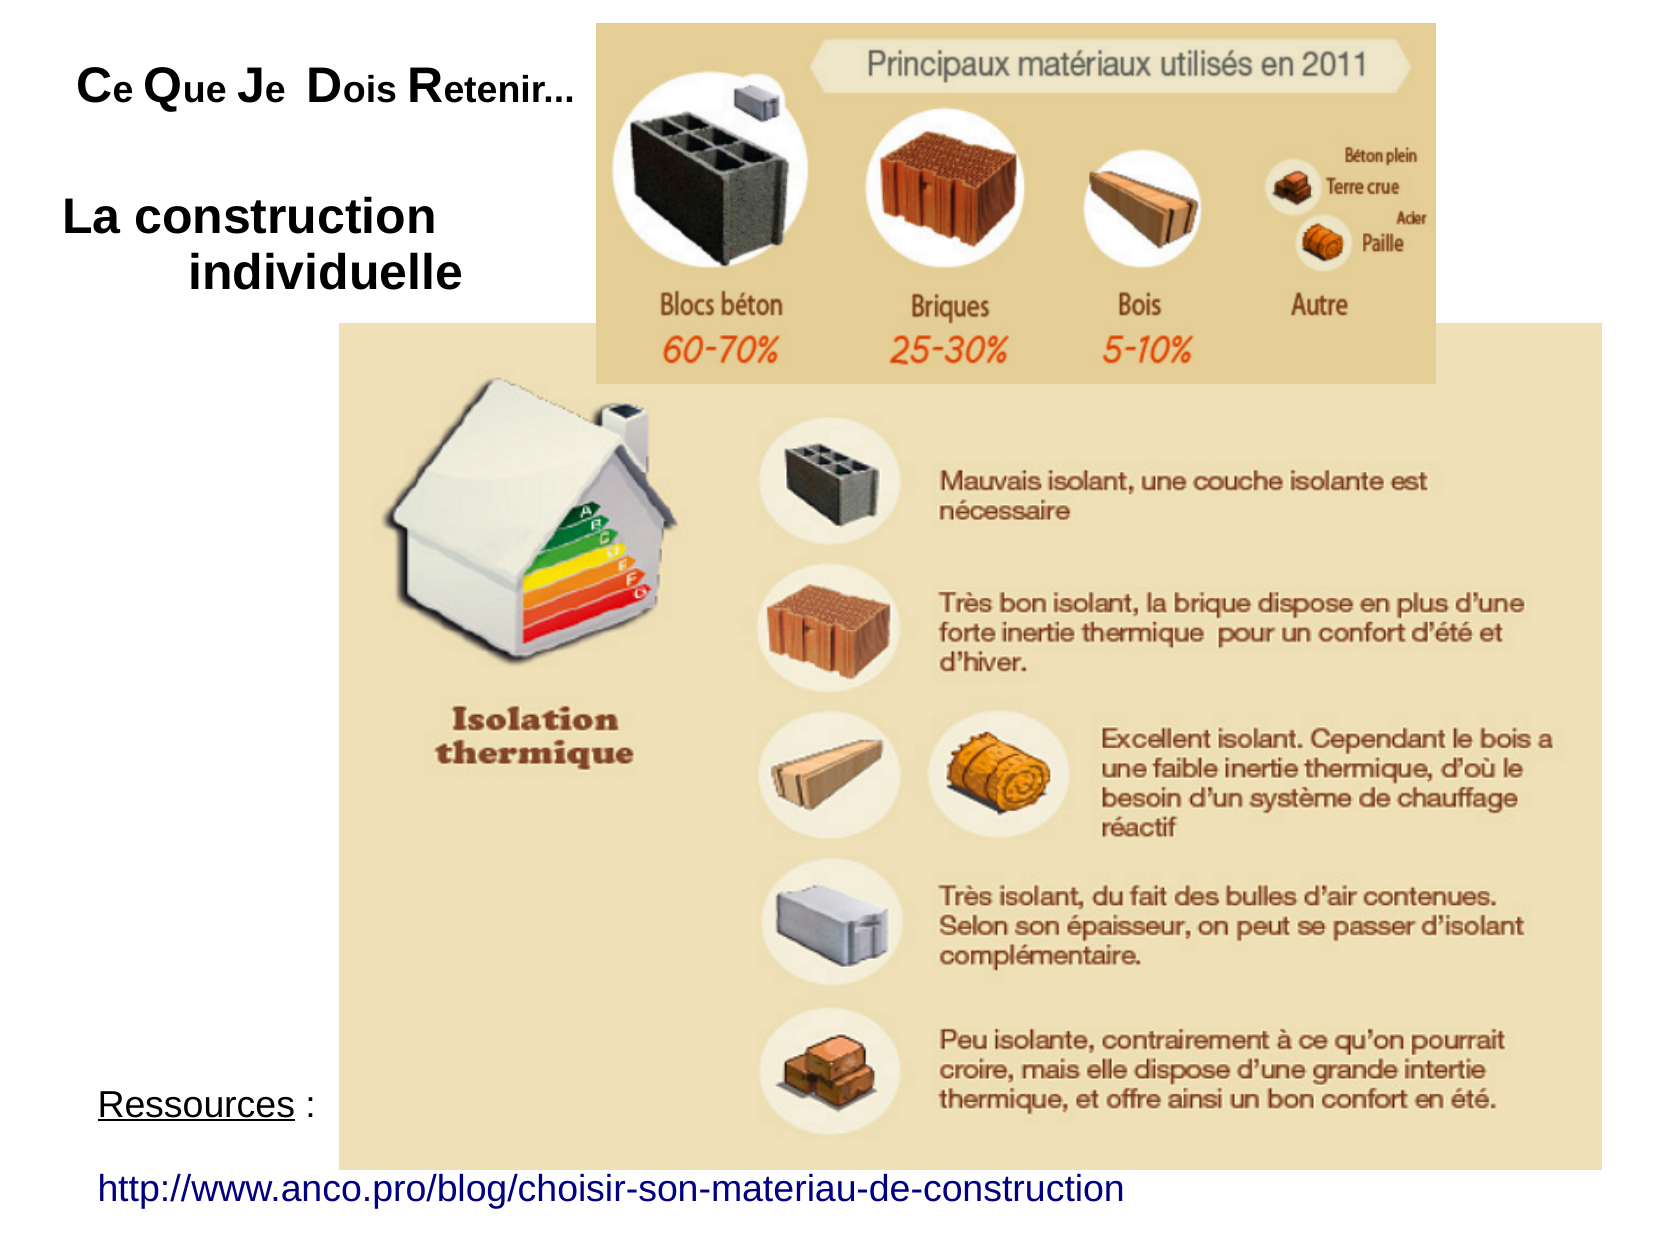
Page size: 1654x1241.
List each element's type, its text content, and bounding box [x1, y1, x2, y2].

text_box Ce Que Je Dois Retenir... [62, 49, 851, 121]
text_box Ressources : http://www.anco.pro/blog/choisir-son-materiau-de-construction [82, 1075, 1335, 1217]
picture [339, 23, 1602, 1170]
text_box La construction individuelle [47, 180, 497, 308]
